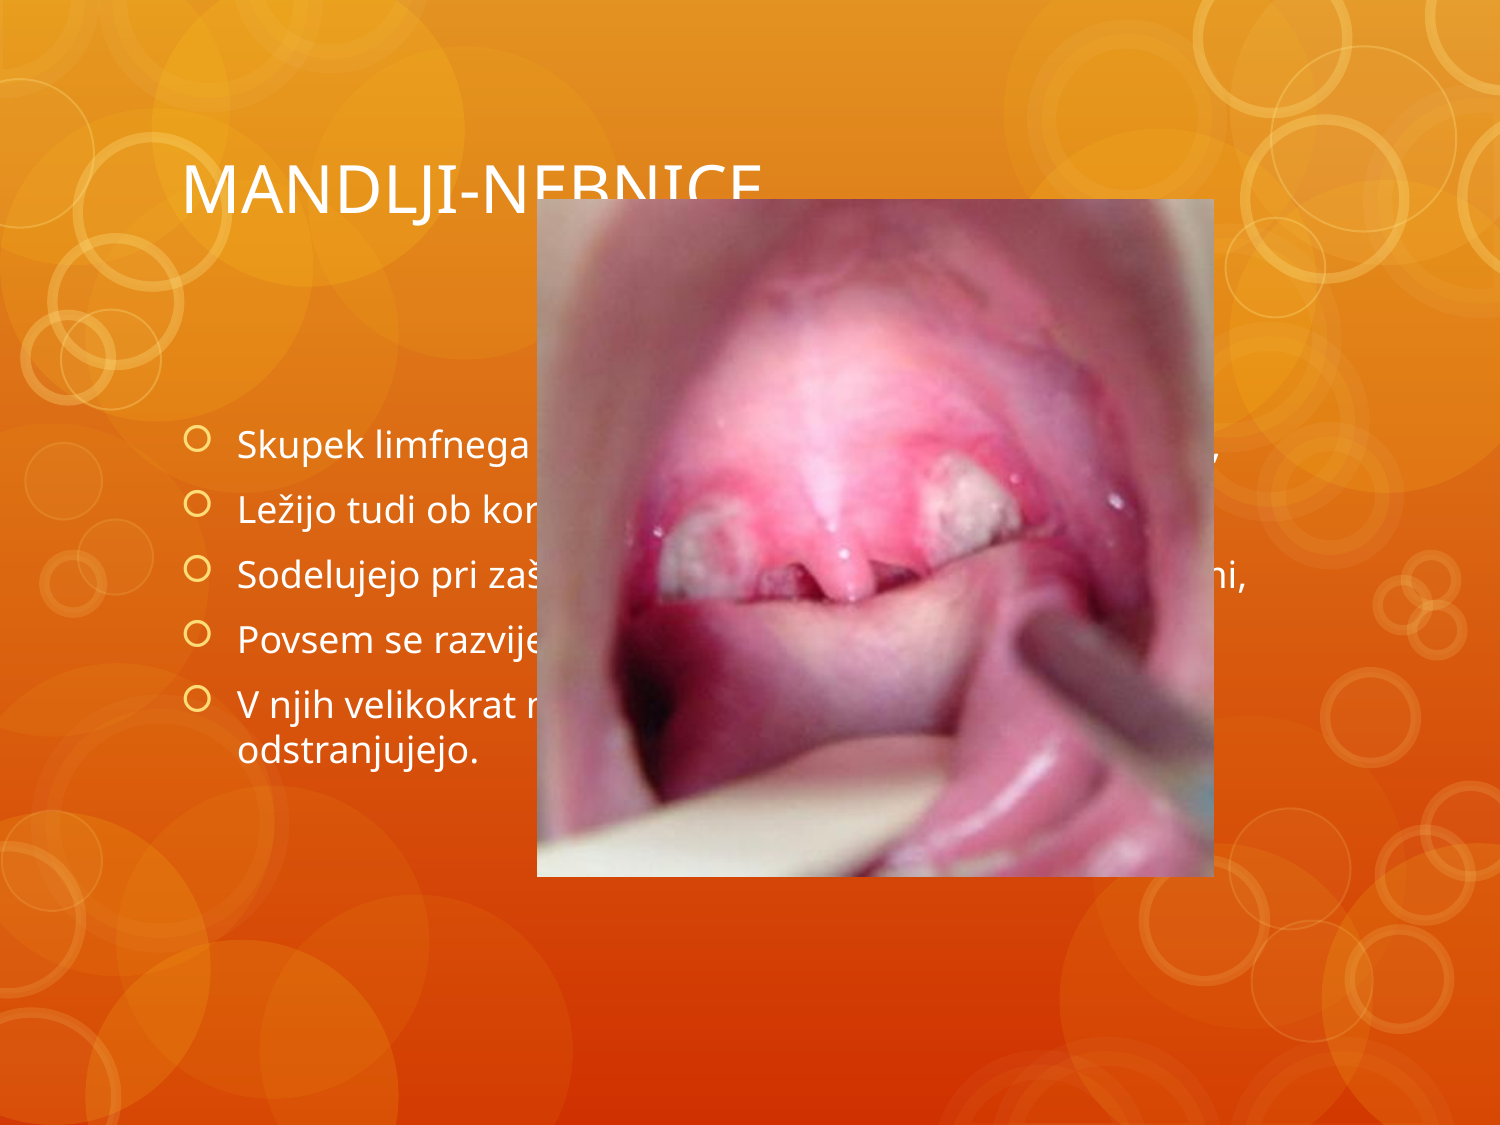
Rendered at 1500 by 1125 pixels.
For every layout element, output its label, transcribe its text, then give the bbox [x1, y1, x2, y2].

list Skupek limfnega tkiva na zadajšnjem delu ustne votline, Ležijo tudi ob korenu jezika, Sodelujejo pri zaščiti žrela in dihalnih poti pred okužbami, Povsem se razvijejo v otroštvu, V njih velikokrat nastanejo vnetja, zato jih pogosto odstranjujejo. [165, 296, 1335, 962]
picture [537, 199, 1214, 877]
title MANDLJI-NEBNICE [165, 110, 1335, 263]
